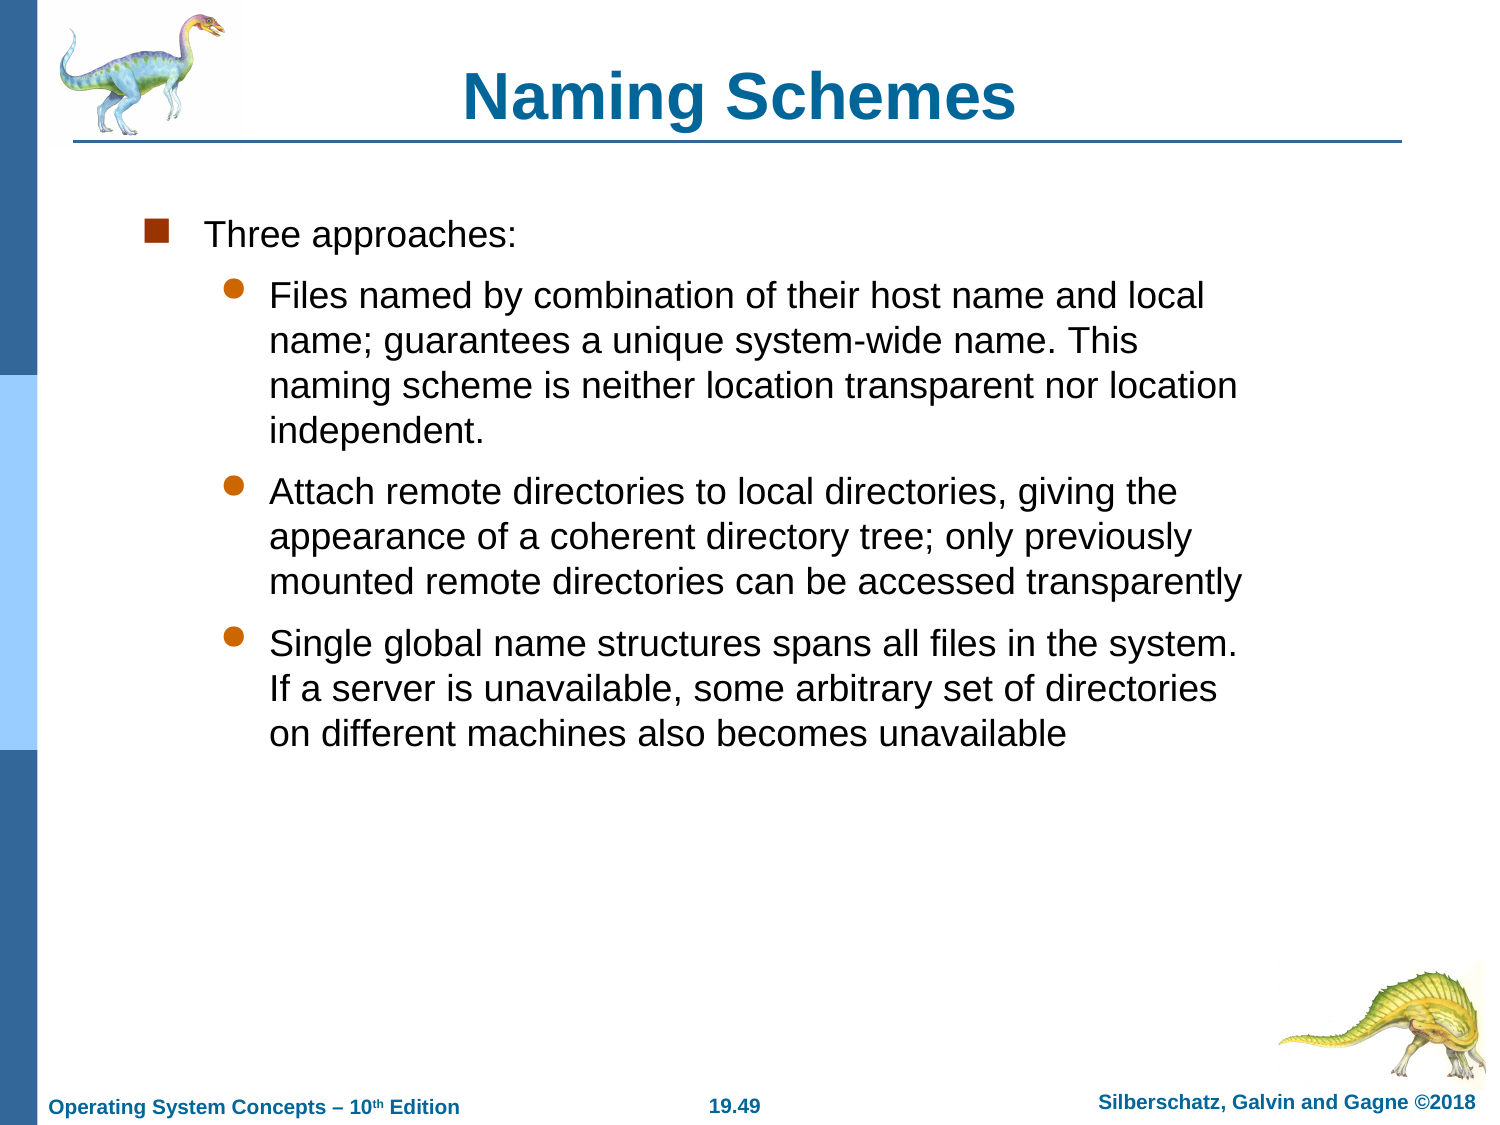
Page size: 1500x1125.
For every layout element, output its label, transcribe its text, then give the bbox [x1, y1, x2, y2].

picture [46, 0, 243, 149]
list Three approaches: Files named by combination of their host name and local name; guarantees a unique system-wide name. This naming scheme is neither location transparent nor location independent. Attach remote directories to local directories, giving the appearance of a coherent directory tree; only previously mounted remote directories can be accessed transparently Single global name structures spans all files in the system. If a server is unavailable, some arbitrary set of directories on different machines also becomes unavailable [132, 202, 1285, 946]
picture [1275, 959, 1486, 1090]
picture [1415, 1094, 1423, 1099]
title Naming Schemes [75, 45, 1426, 141]
